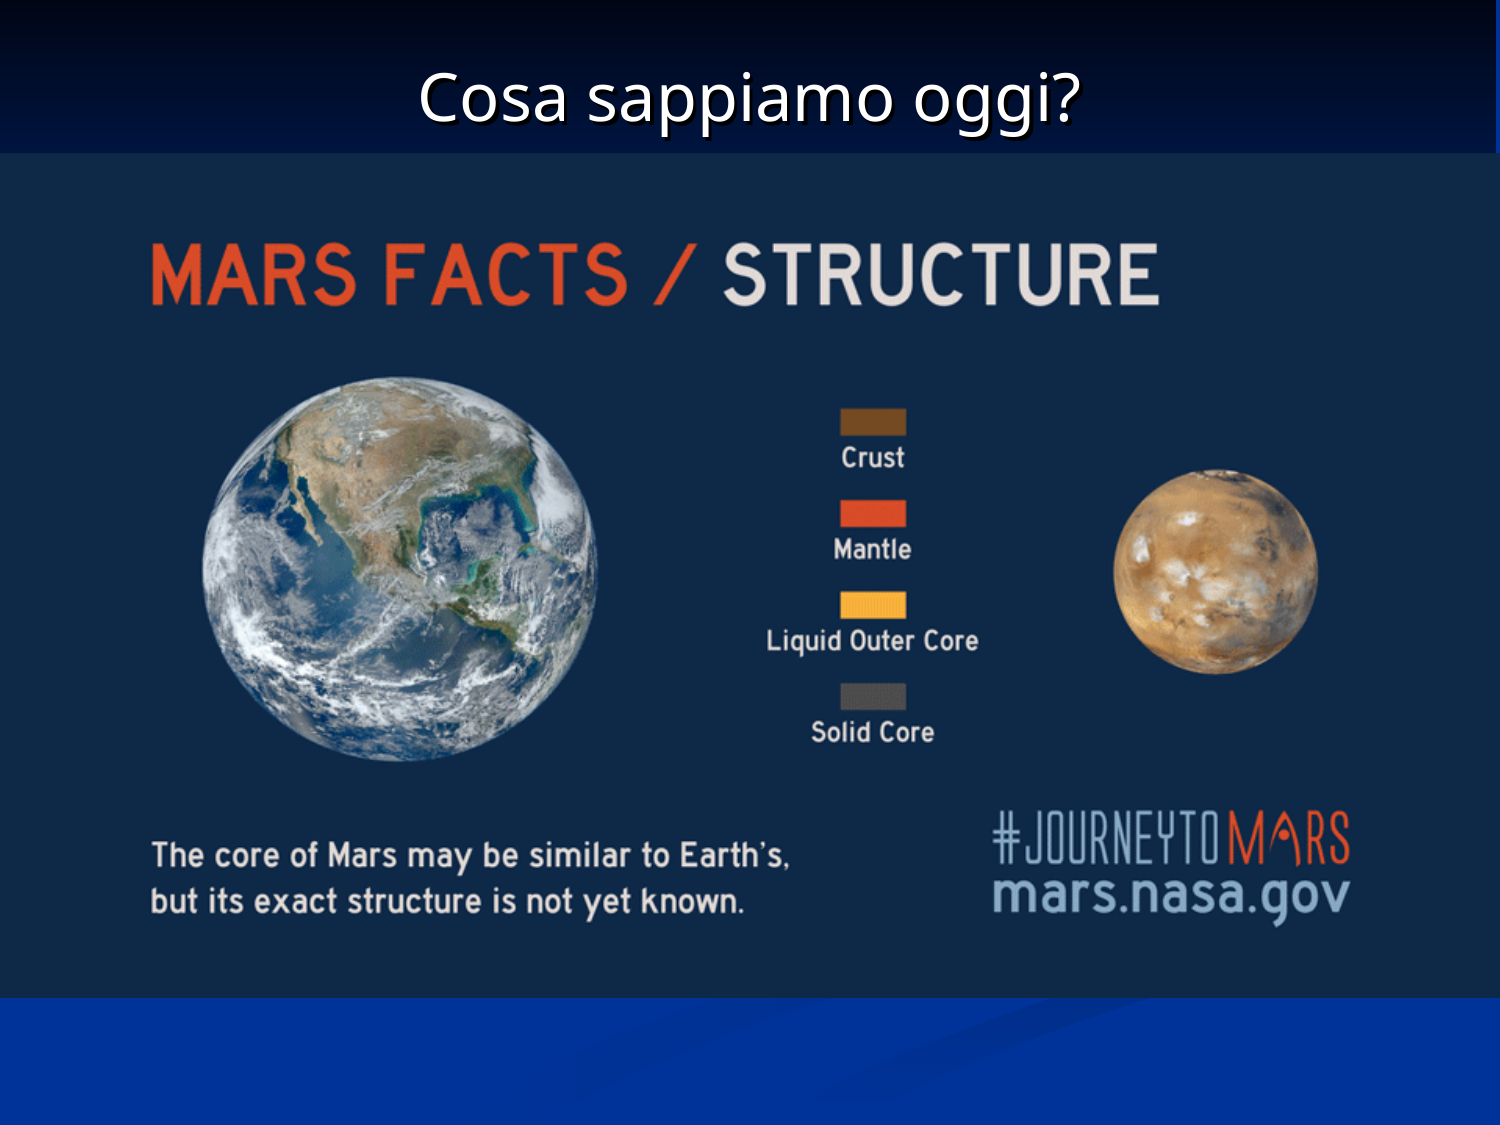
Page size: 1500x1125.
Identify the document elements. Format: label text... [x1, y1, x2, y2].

picture [0, 153, 1500, 998]
text_box Cosa sappiamo oggi? [35, 47, 1465, 154]
